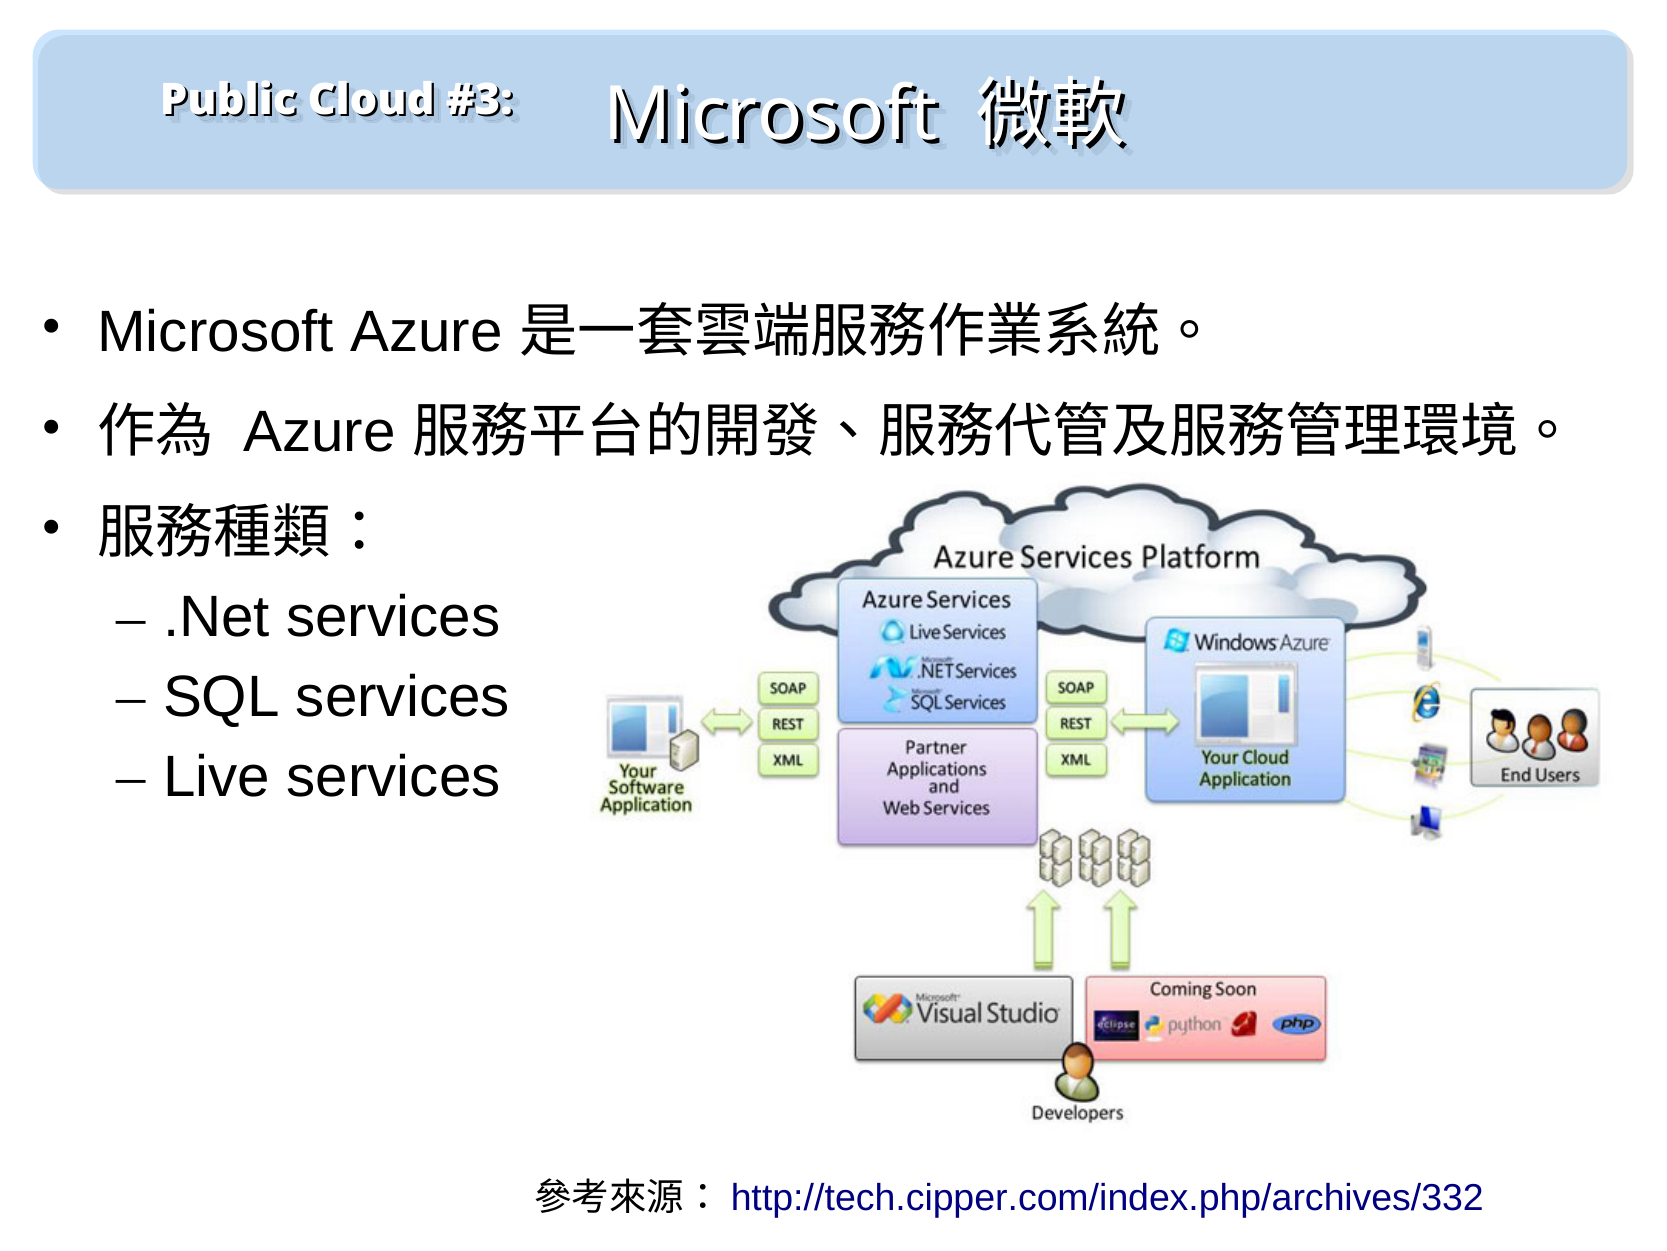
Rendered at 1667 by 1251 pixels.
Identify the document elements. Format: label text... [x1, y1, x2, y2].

picture [590, 472, 1616, 1132]
list Microsoft Azure 是一套雲端服務作業系統。 作為 Azure 服務平台的開發、服務代管及服務管理環境。 服務種類： .Net services SQL services Live services [41, 283, 1607, 1105]
text_box 參考來源：http://tech.cipper.com/index.php/archives/332 [519, 1165, 1654, 1241]
text_box Public Cloud #3: Microsoft 微軟 [32, 29, 1628, 190]
